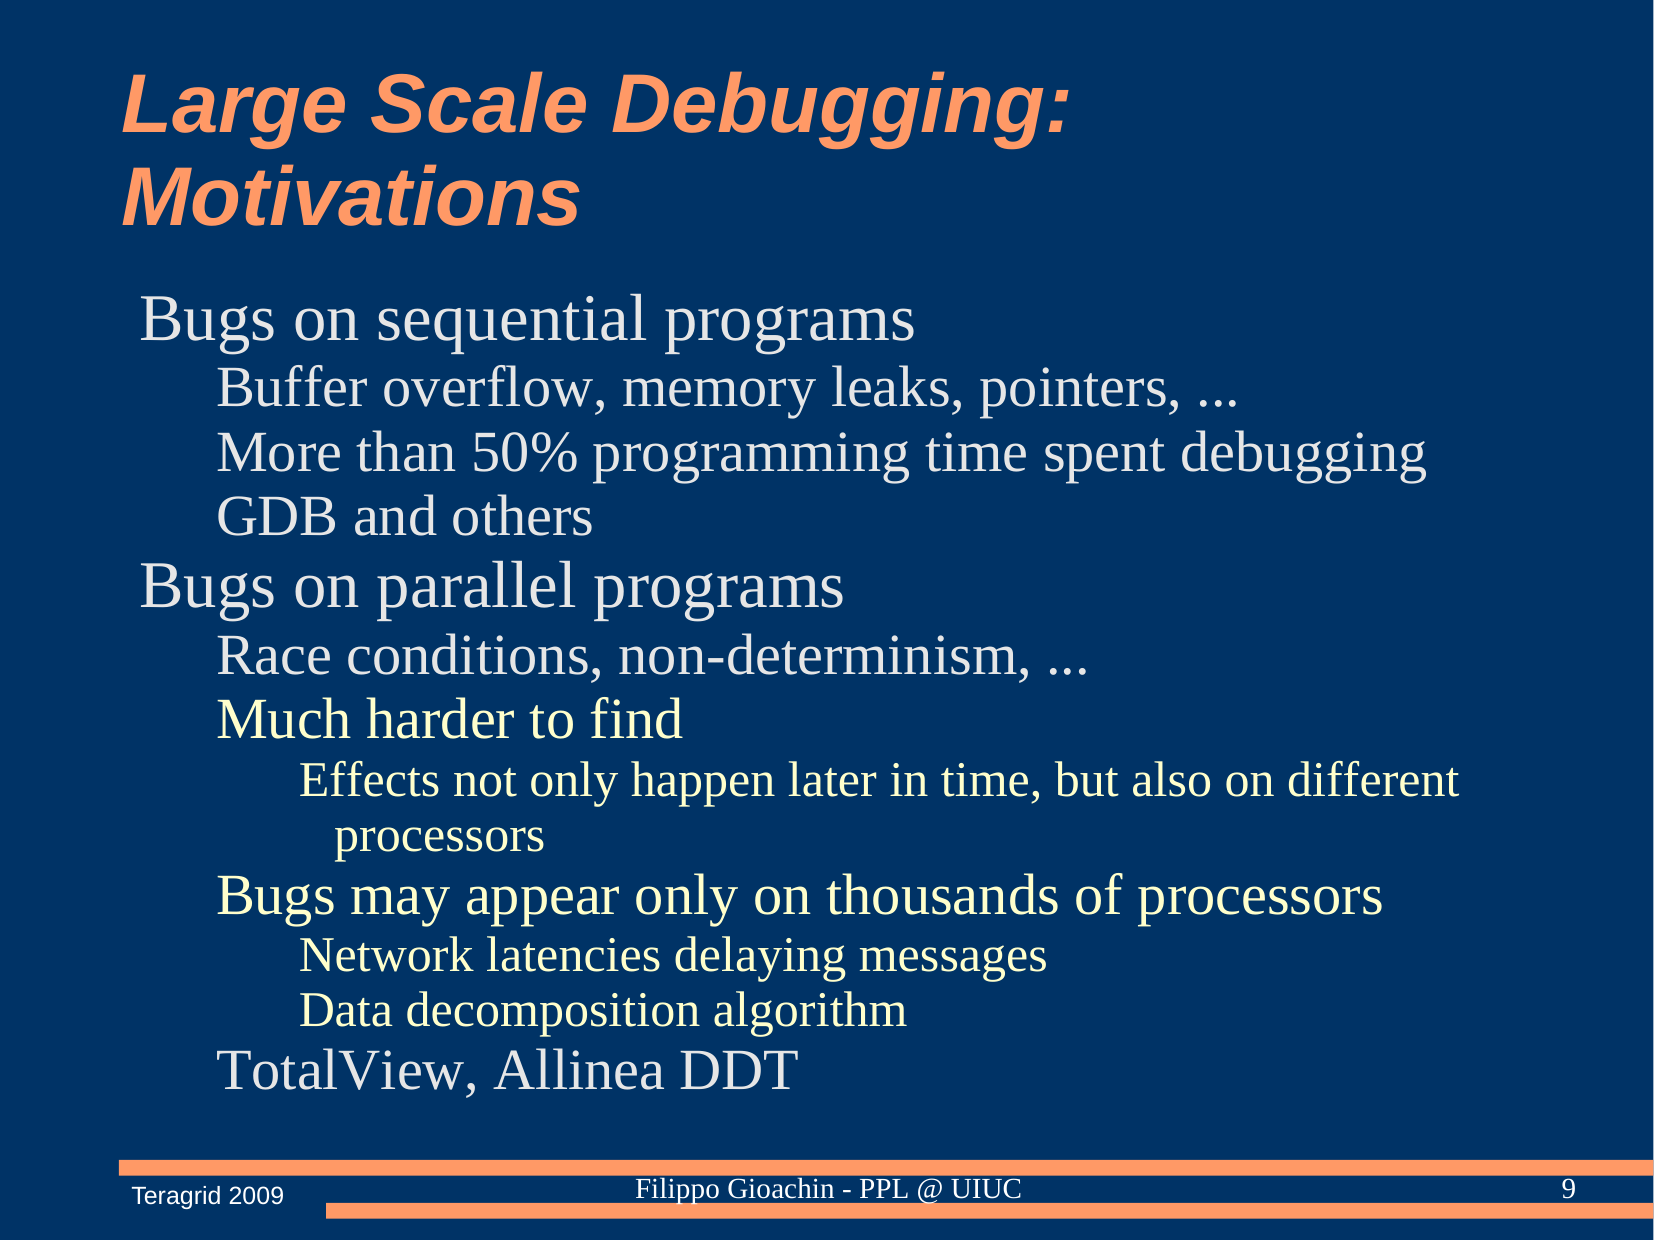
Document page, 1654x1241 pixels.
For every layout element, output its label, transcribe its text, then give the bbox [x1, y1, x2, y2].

title Large Scale Debugging: Motivations [121, 46, 1534, 254]
list Bugs on sequential programs Buffer overflow, memory leaks, pointers, ... More than 50% programming time spent debugging GDB and others Bugs on parallel programs Race conditions, non-determinism, ... Much harder to find Effects not only happen later in time, but also on different processors Bugs may appear only on thousands of processors Network latencies delaying messages Data decomposition algorithm TotalView, Allinea DDT [121, 280, 1561, 1102]
